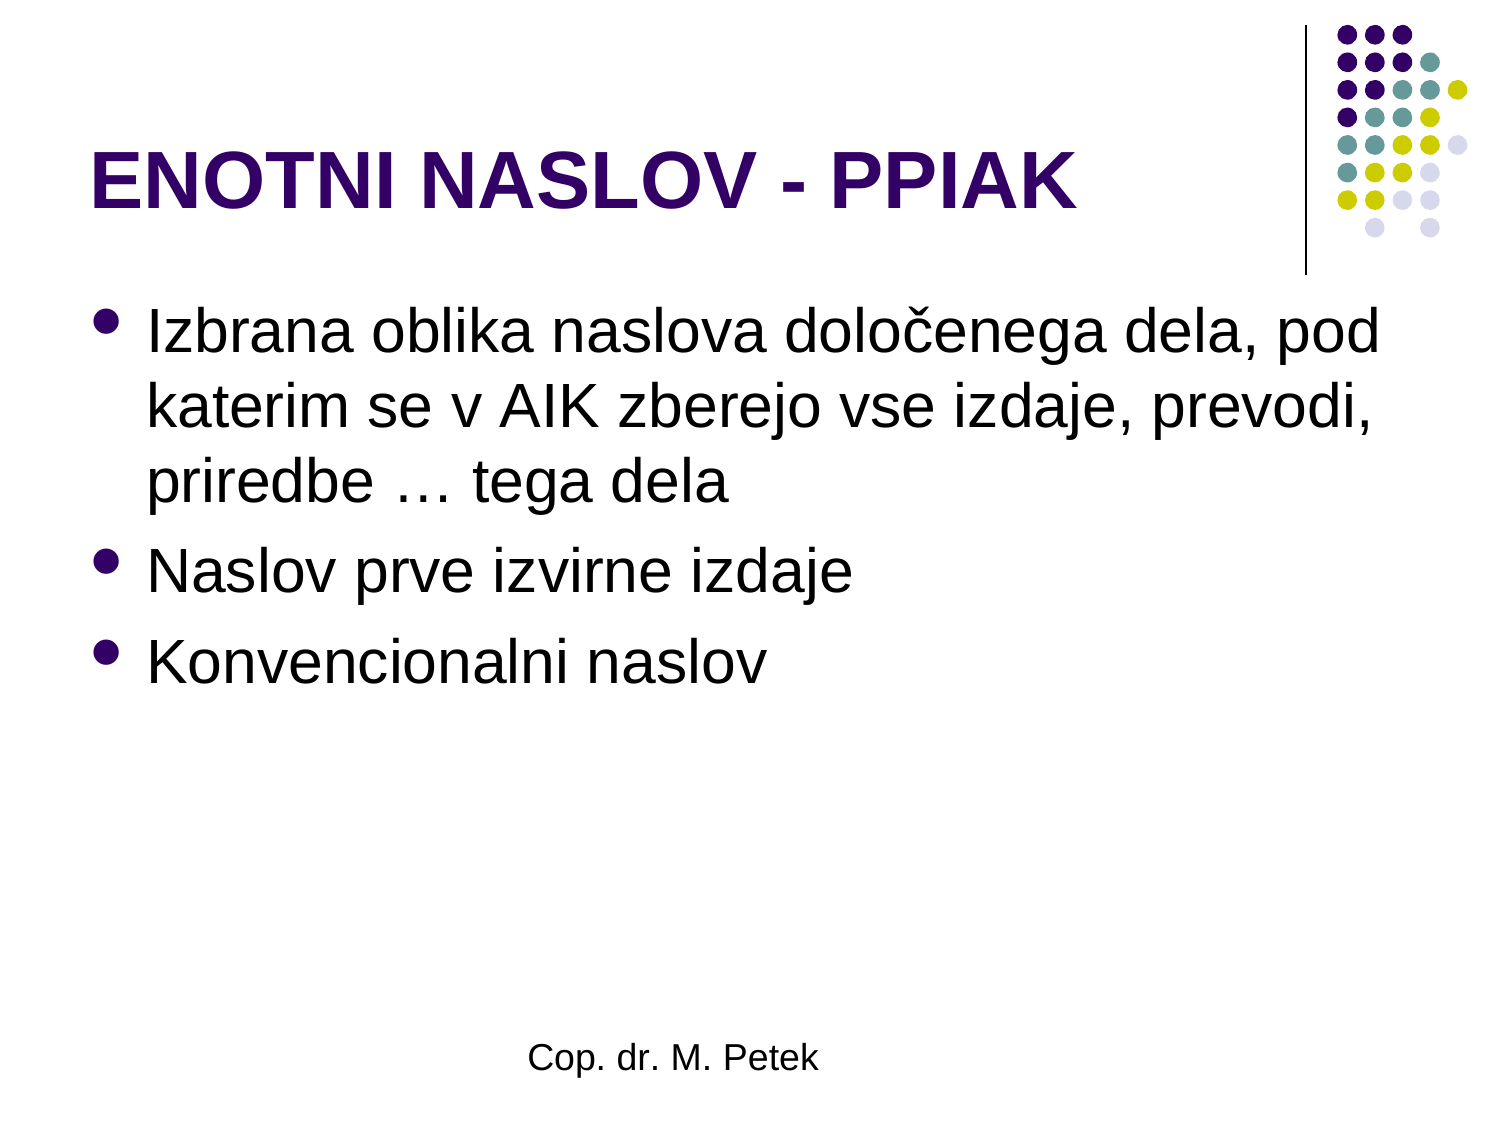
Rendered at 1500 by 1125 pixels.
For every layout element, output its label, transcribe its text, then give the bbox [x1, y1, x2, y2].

list Izbrana oblika naslova določenega dela, pod katerim se v AIK zberejo vse izdaje, prevodi, priredbe … tega dela Naslov prve izvirne izdaje Konvencionalni naslov [75, 282, 1426, 1006]
title ENOTNI NASLOV - PPIAK [74, 20, 1313, 233]
